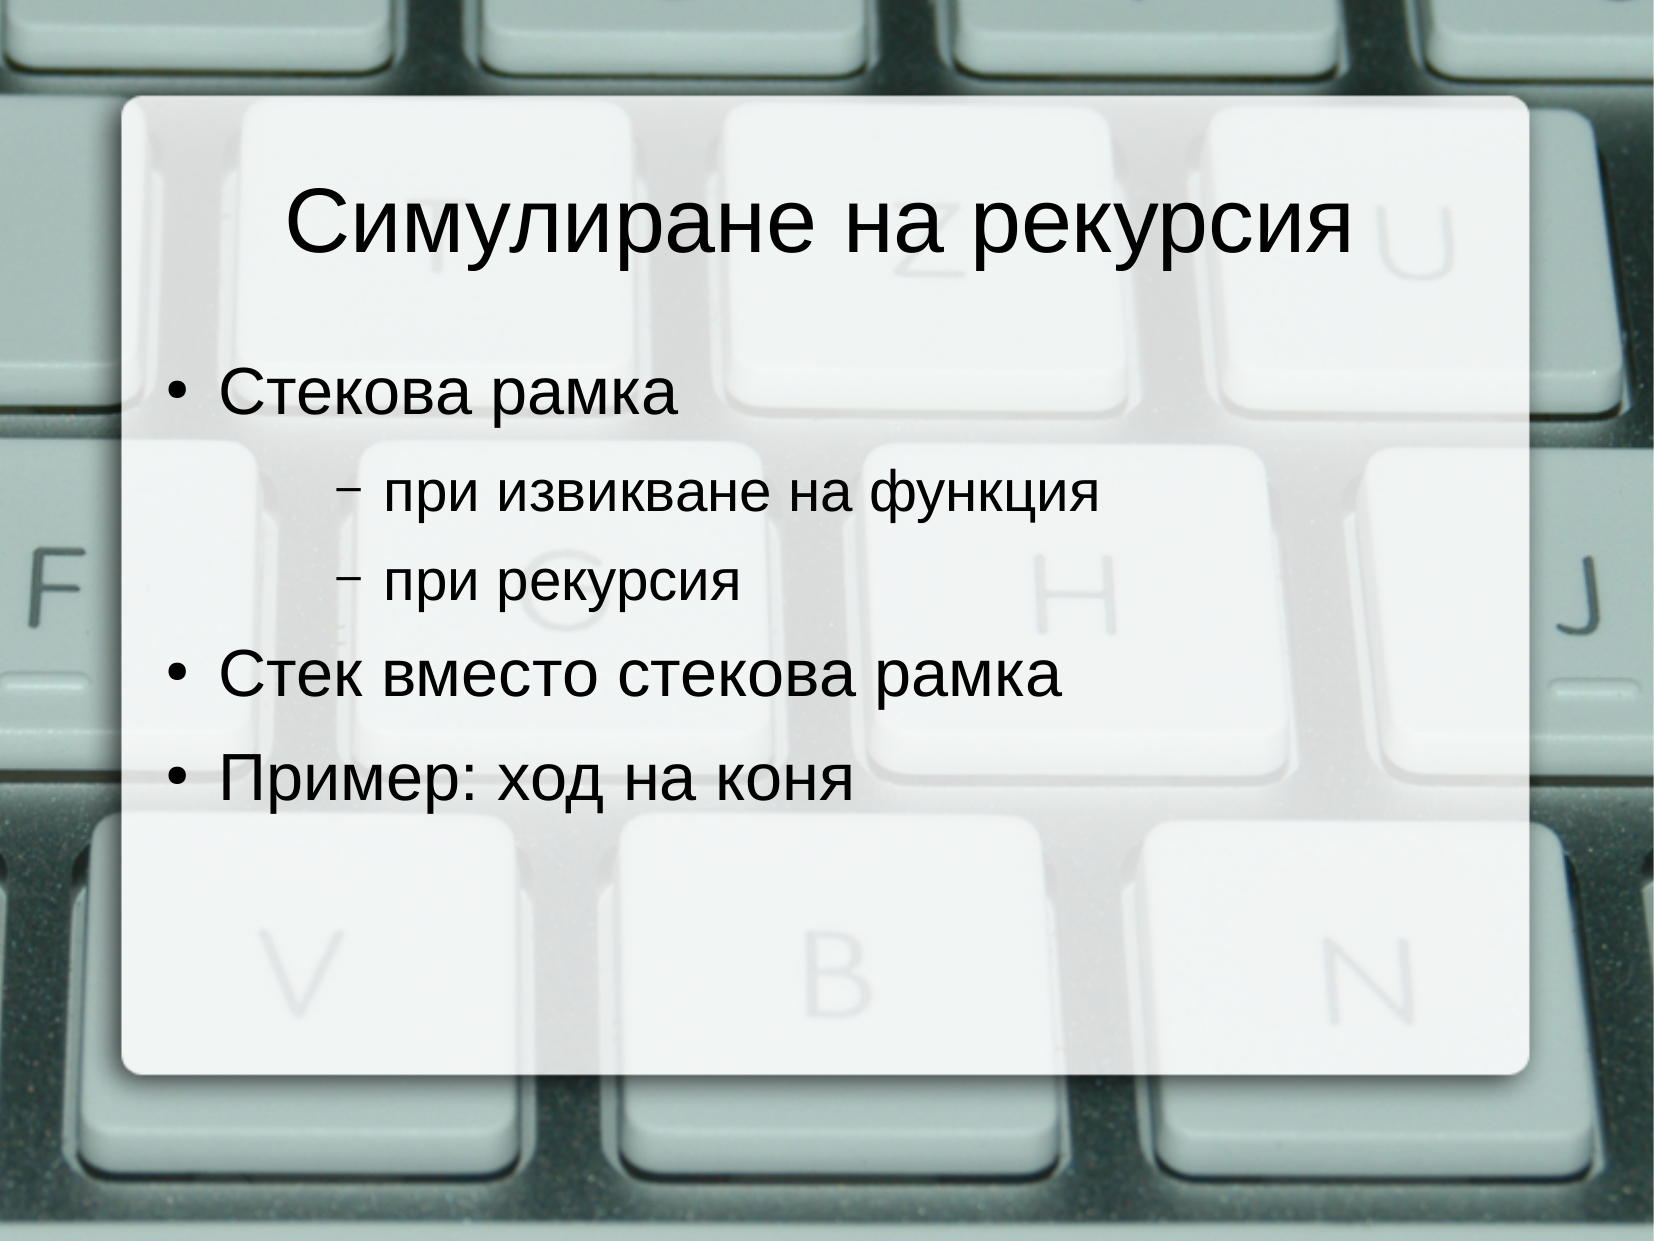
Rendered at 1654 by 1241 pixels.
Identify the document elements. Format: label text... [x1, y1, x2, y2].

picture [0, 0, 1654, 1241]
list Стекова рамка при извикване на функция при рекурсия Стек вместо стекова рамка Пример: ход на коня [147, 354, 1506, 1074]
title Симулиране на рекурсия [135, 117, 1506, 325]
